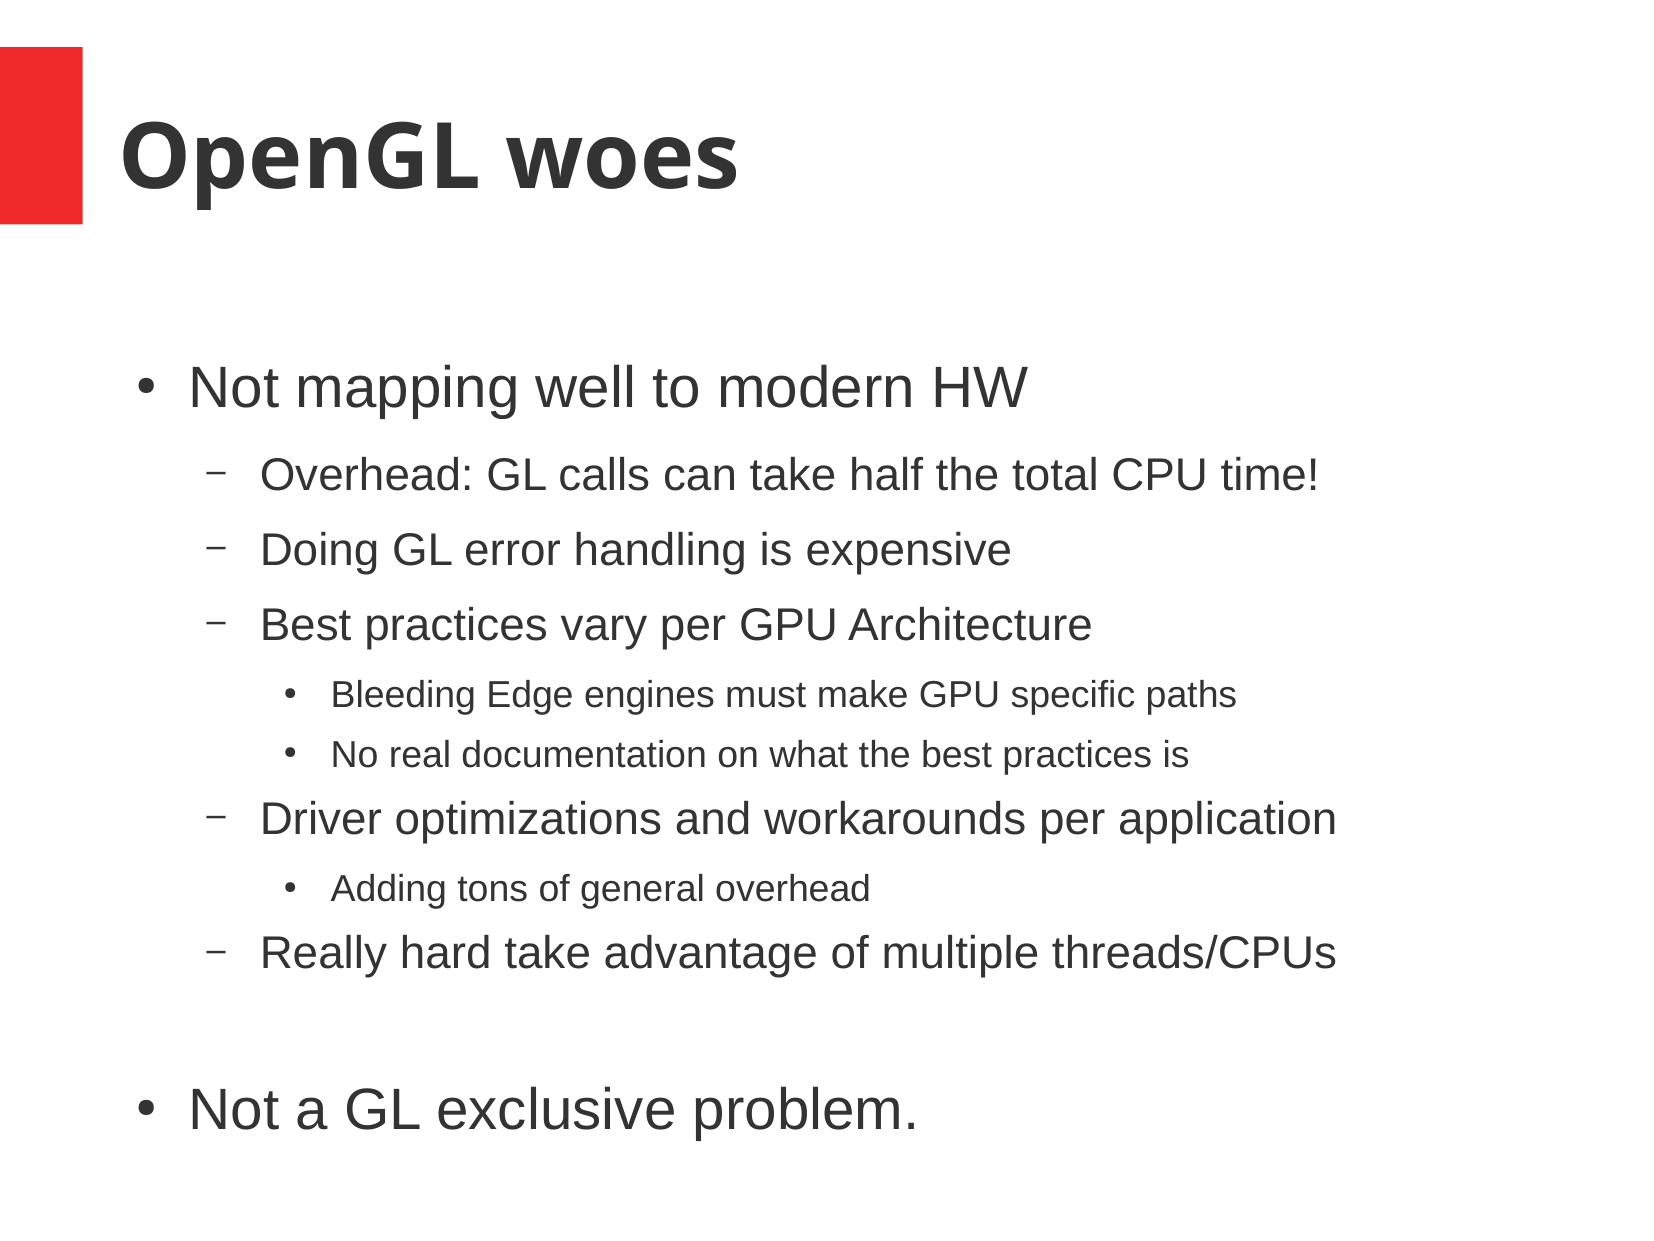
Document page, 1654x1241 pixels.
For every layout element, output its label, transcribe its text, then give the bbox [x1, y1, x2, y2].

list Not mapping well to modern HW Overhead: GL calls can take half the total CPU time! Doing GL error handling is expensive Best practices vary per GPU Architecture Bleeding Edge engines must make GPU specific paths No real documentation on what the best practices is Driver optimizations and workarounds per application Adding tons of general overhead Really hard take advantage of multiple threads/CPUs Not a GL exclusive problem. [118, 354, 1536, 1074]
title OpenGL woes [118, 49, 1571, 257]
